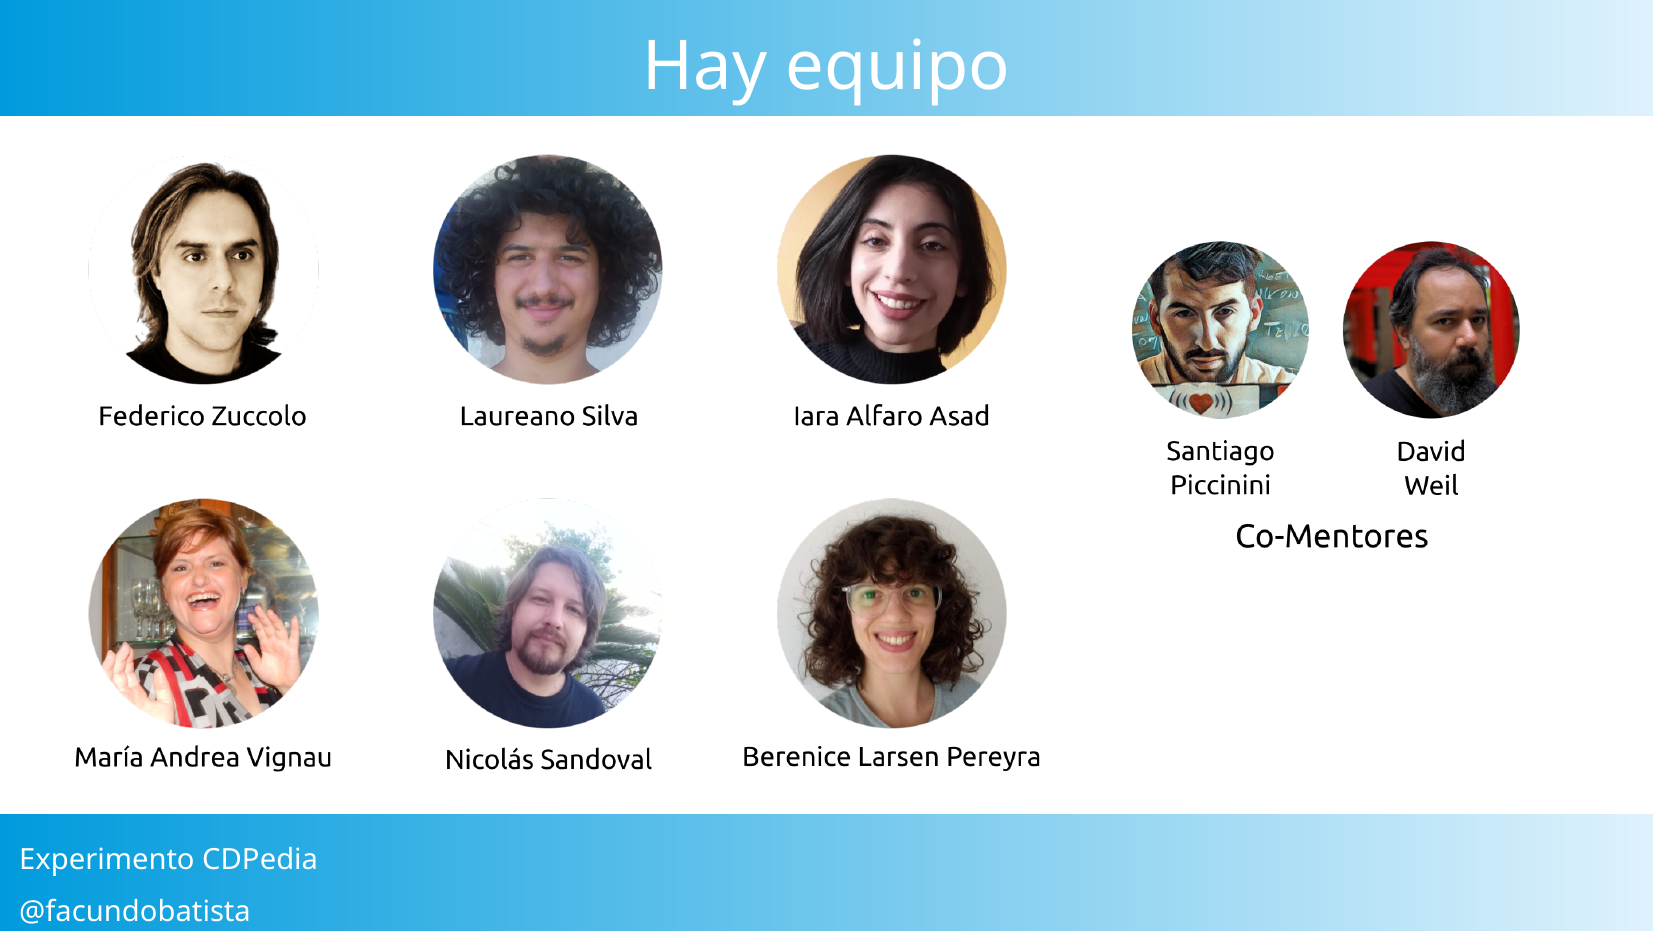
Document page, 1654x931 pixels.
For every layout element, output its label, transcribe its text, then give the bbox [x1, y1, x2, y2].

picture [71, 854, 83, 868]
picture [22, 849, 33, 868]
title Hay equipo [82, 23, 1571, 103]
picture [0, 54, 1563, 930]
picture [58, 854, 66, 869]
picture [112, 854, 120, 868]
